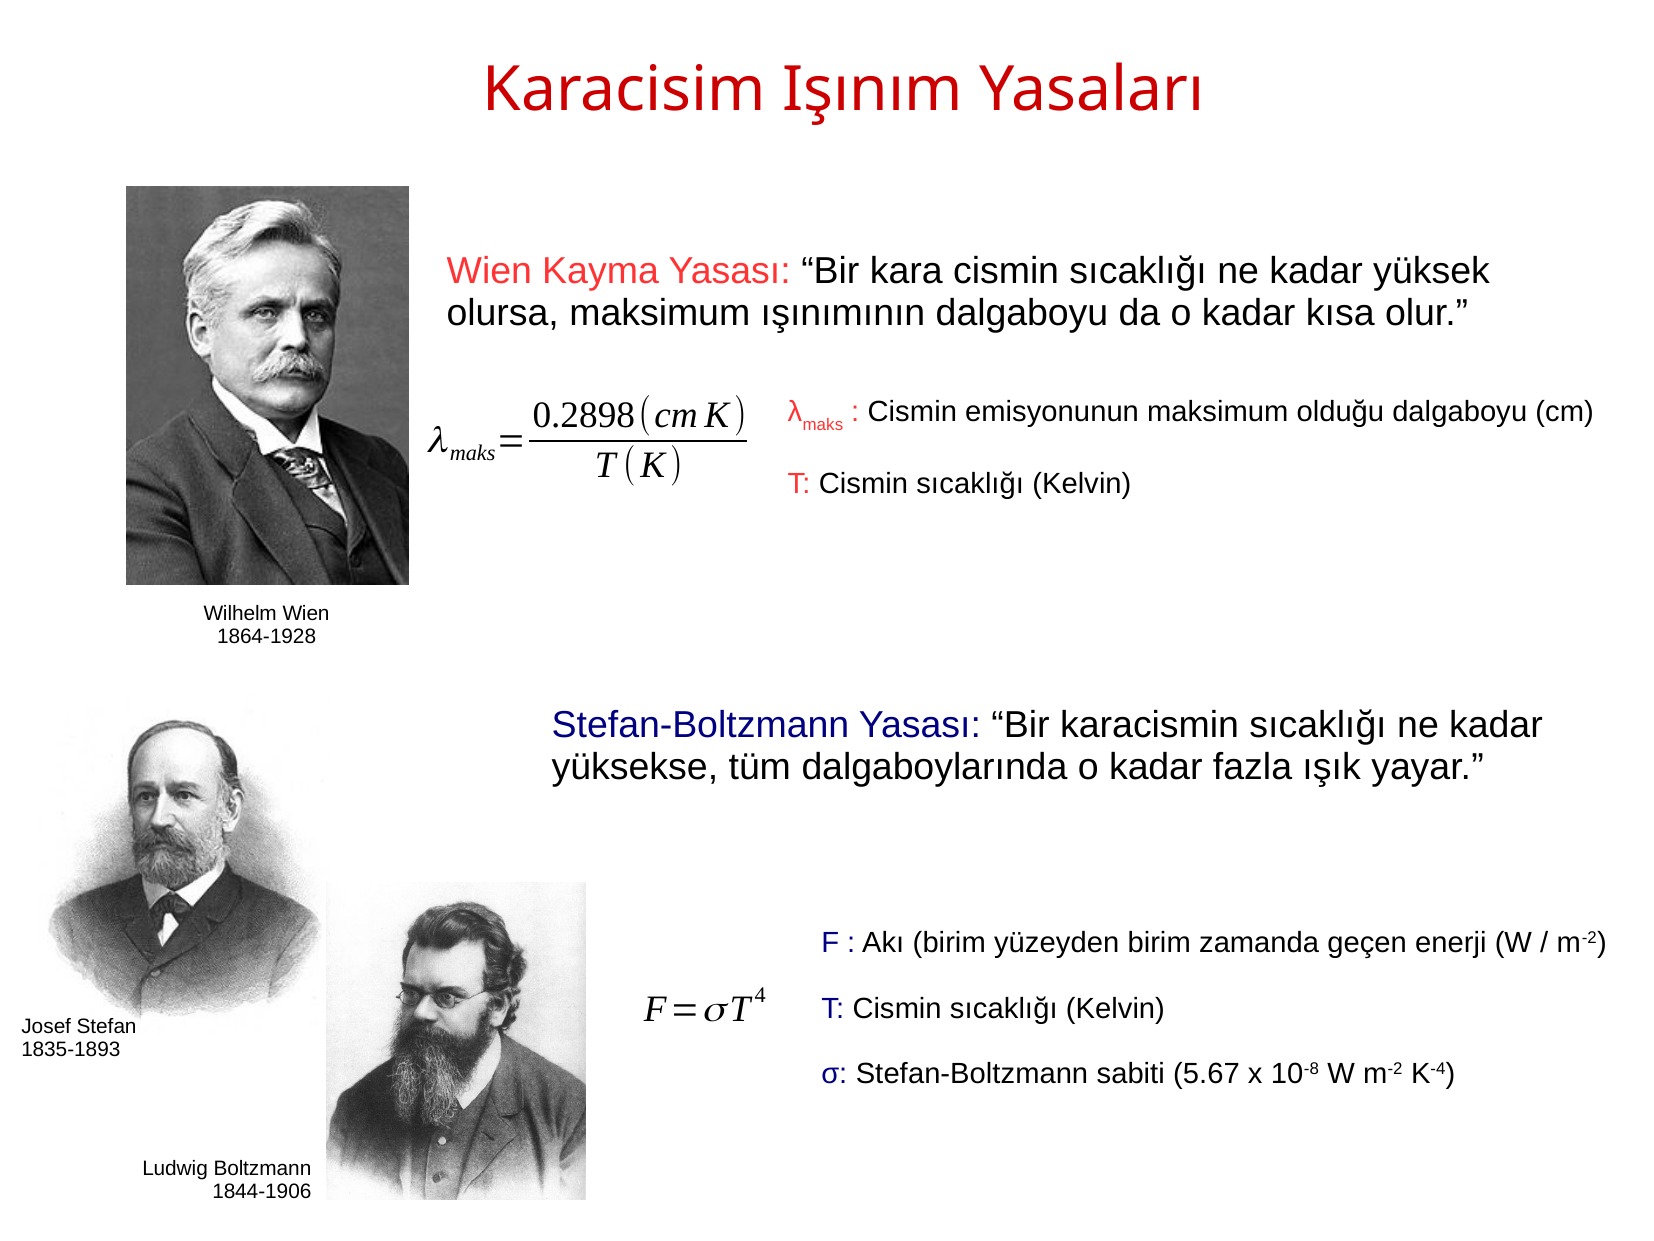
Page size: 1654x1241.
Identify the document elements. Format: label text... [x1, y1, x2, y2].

picture [126, 186, 409, 586]
text_box λmaks : Cismin emisyonunun maksimum olduğu dalgaboyu (cm) T: Cismin sıcaklığı (Kelvin) [772, 387, 1653, 541]
text_box Josef Stefan 1835-1893 [6, 1007, 232, 1070]
chart [420, 393, 756, 490]
text_box F : Akı (birim yüzeyden birim zamanda geçen enerji (W / m-2) T: Cismin sıcaklığı (Kelvin) σ: Stefan-Boltzmann sabiti (5.67 x 10-8 W m-2 K-4) [806, 918, 1636, 1131]
chart [635, 982, 774, 1030]
title Karacisim Işınım Yasaları [82, 19, 1571, 153]
text_box Wien Kayma Yasası: “Bir kara cismin sıcaklığı ne kadar yüksek olursa, maksimum ışınımının dalgaboyu da o kadar kısa olur.” [431, 242, 1617, 342]
picture [38, 689, 586, 1201]
text_box Ludwig Boltzmann 1844-1906 [100, 1149, 326, 1212]
text_box Wilhelm Wien 1864-1928 [154, 594, 380, 656]
text_box Stefan-Boltzmann Yasası: “Bir karacismin sıcaklığı ne kadar yüksekse, tüm dalgaboylarında o kadar fazla ışık yayar.” [536, 696, 1591, 796]
